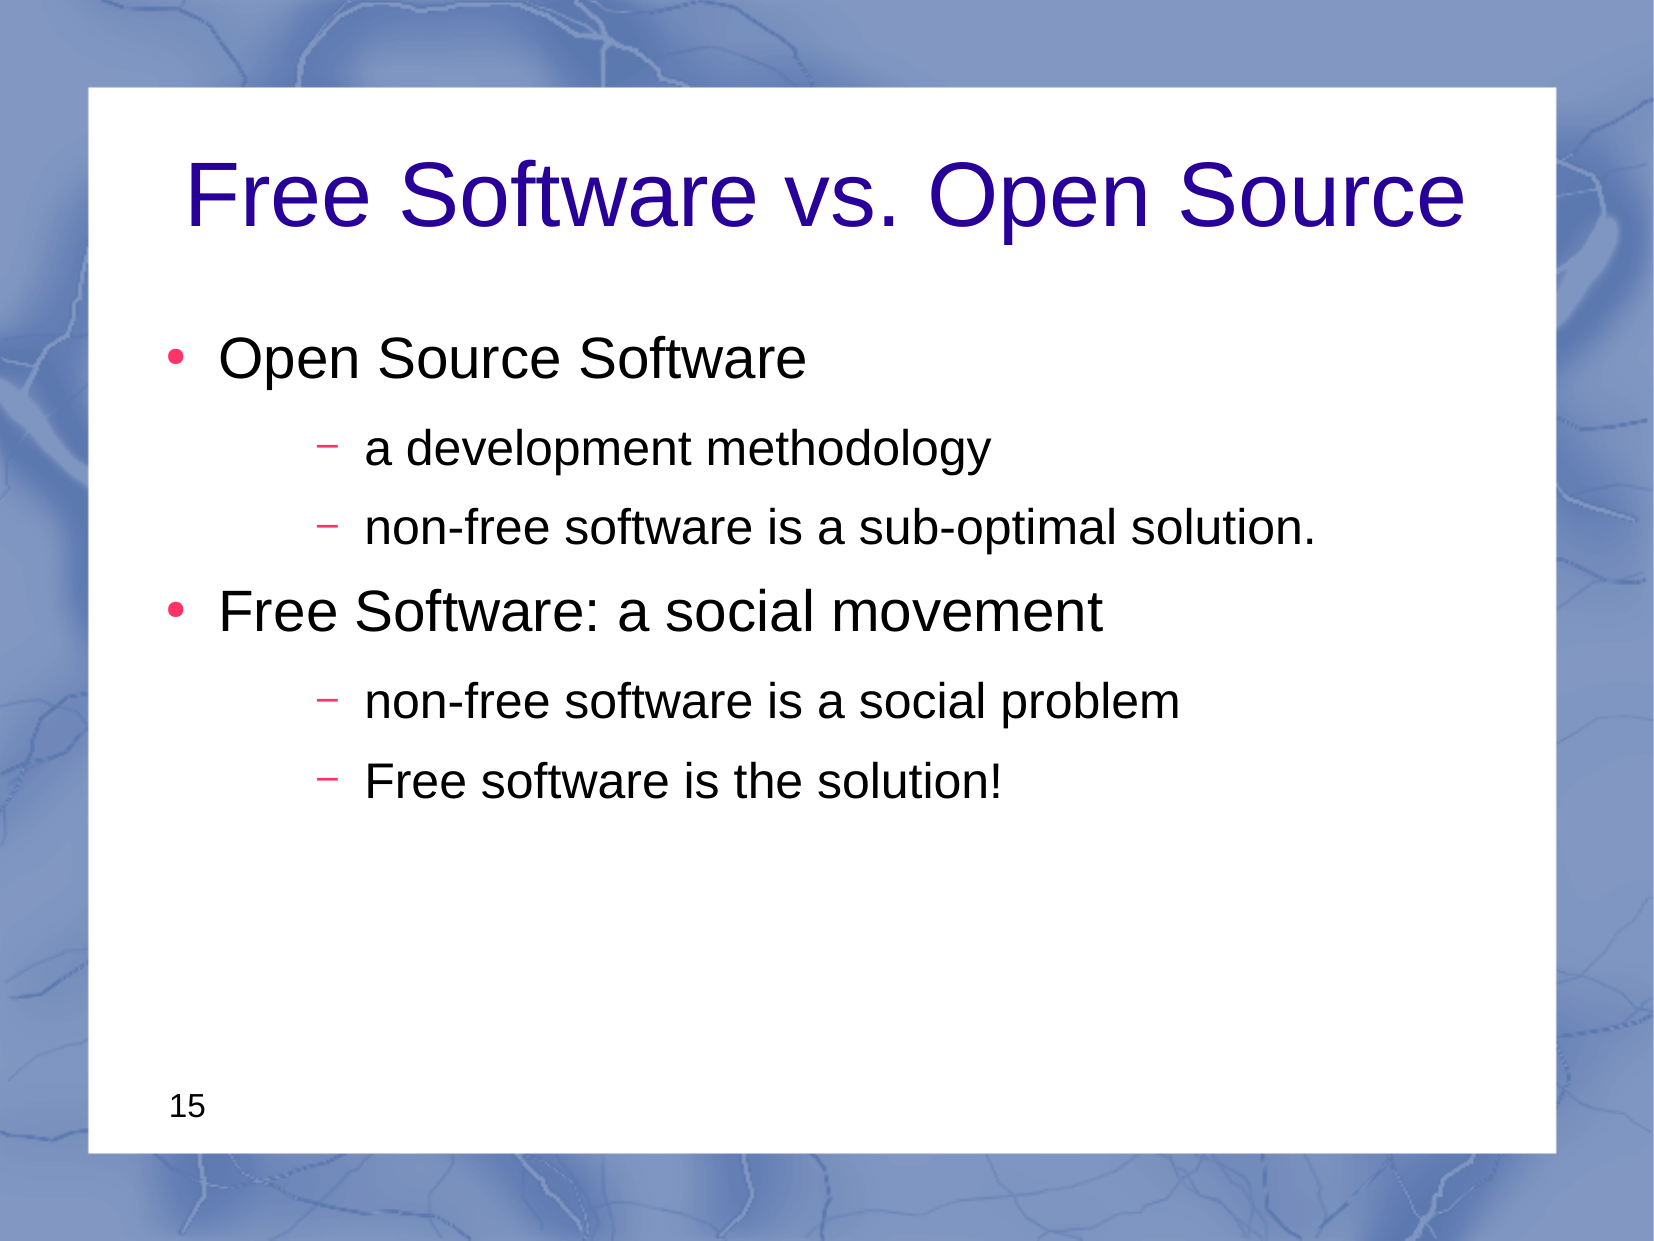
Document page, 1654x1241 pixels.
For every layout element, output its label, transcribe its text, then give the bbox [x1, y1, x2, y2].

title Free Software vs. Open Source [118, 90, 1536, 298]
picture [0, 0, 1654, 1241]
list Open Source Software a development methodology non-free software is a sub-optimal solution. Free Software: a social movement non-free software is a social problem Free software is the solution! [147, 325, 1506, 1045]
